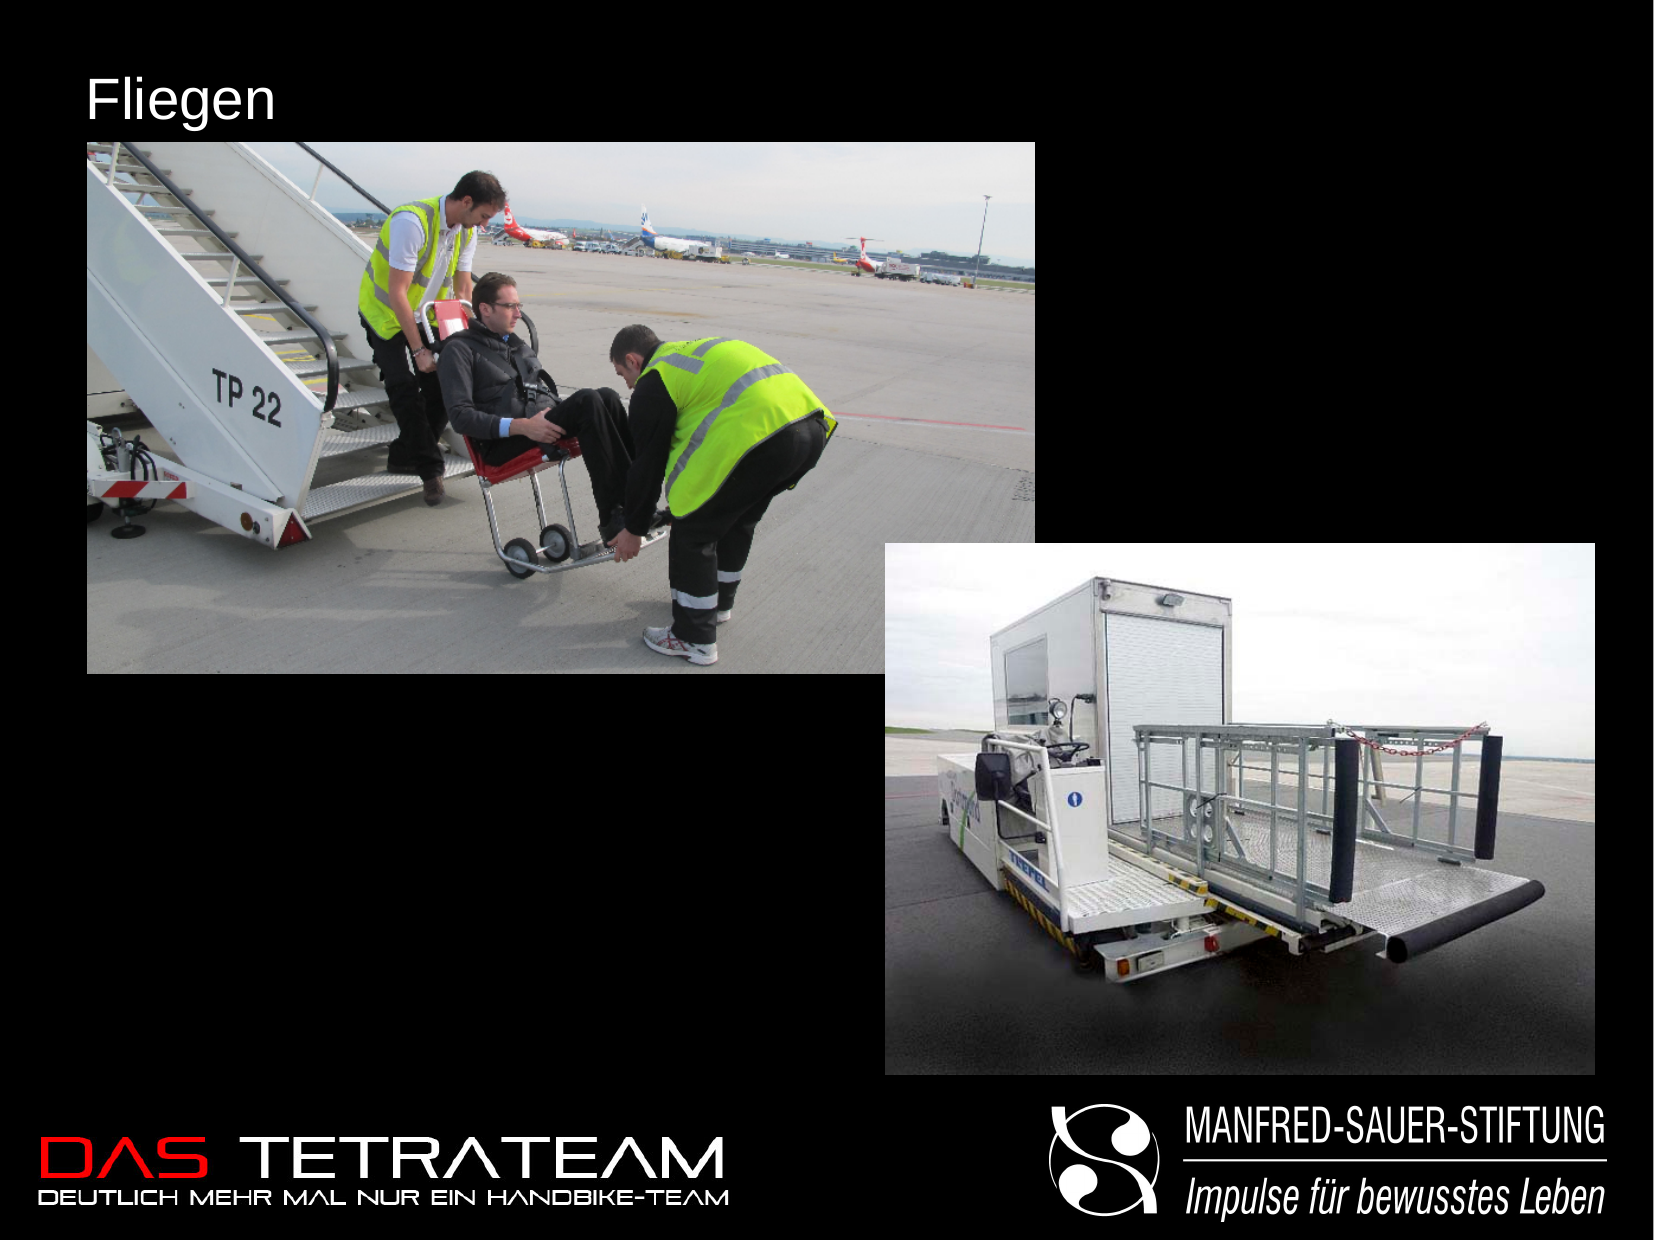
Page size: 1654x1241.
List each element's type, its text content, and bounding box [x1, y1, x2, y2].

text_box Fliegen [70, 59, 438, 139]
picture [1049, 1104, 1607, 1222]
picture [16, 1121, 762, 1216]
picture [87, 142, 1595, 1075]
